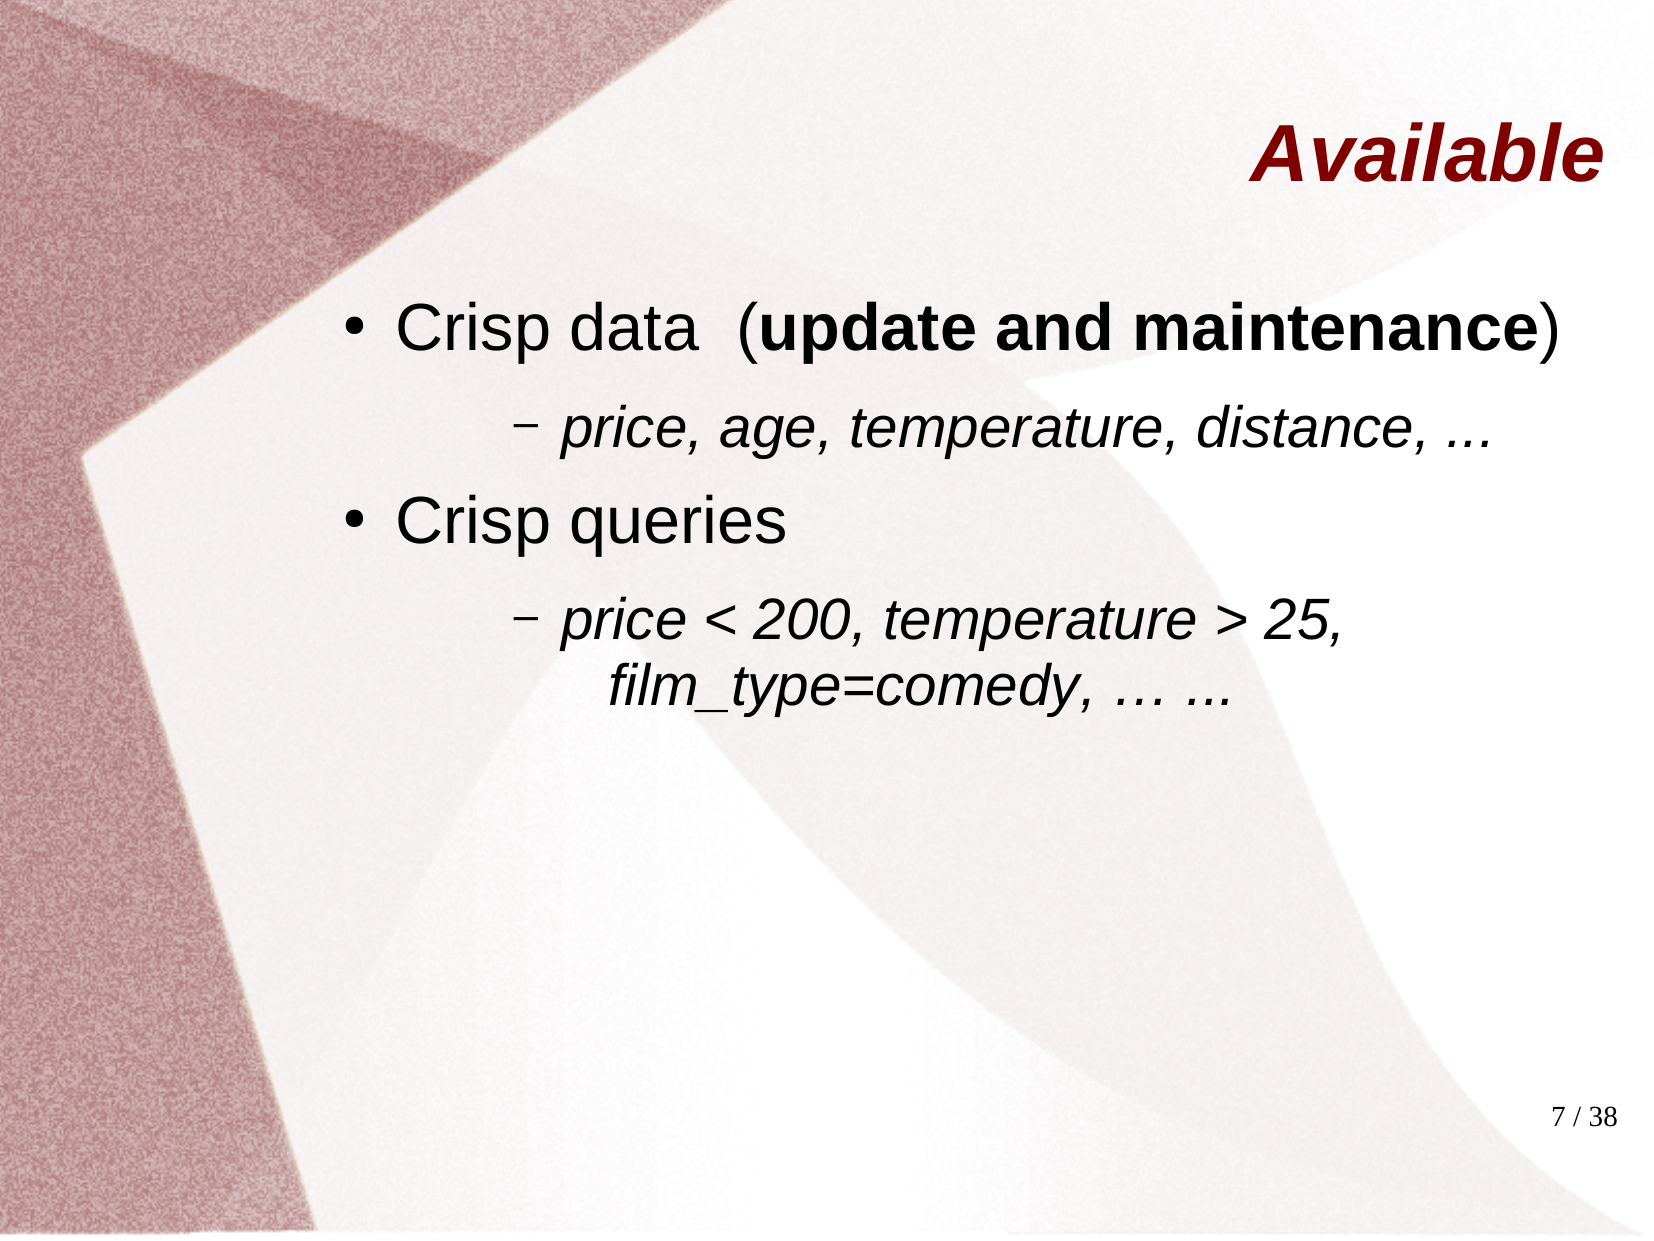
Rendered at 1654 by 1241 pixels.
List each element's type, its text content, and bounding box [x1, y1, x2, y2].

title Available [495, 49, 1607, 257]
list Crisp data (update and maintenance) price, age, temperature, distance, ... Crisp queries price < 200, temperature > 25, film_type=comedy, … ... [324, 290, 1601, 1010]
picture [0, 0, 1654, 1241]
